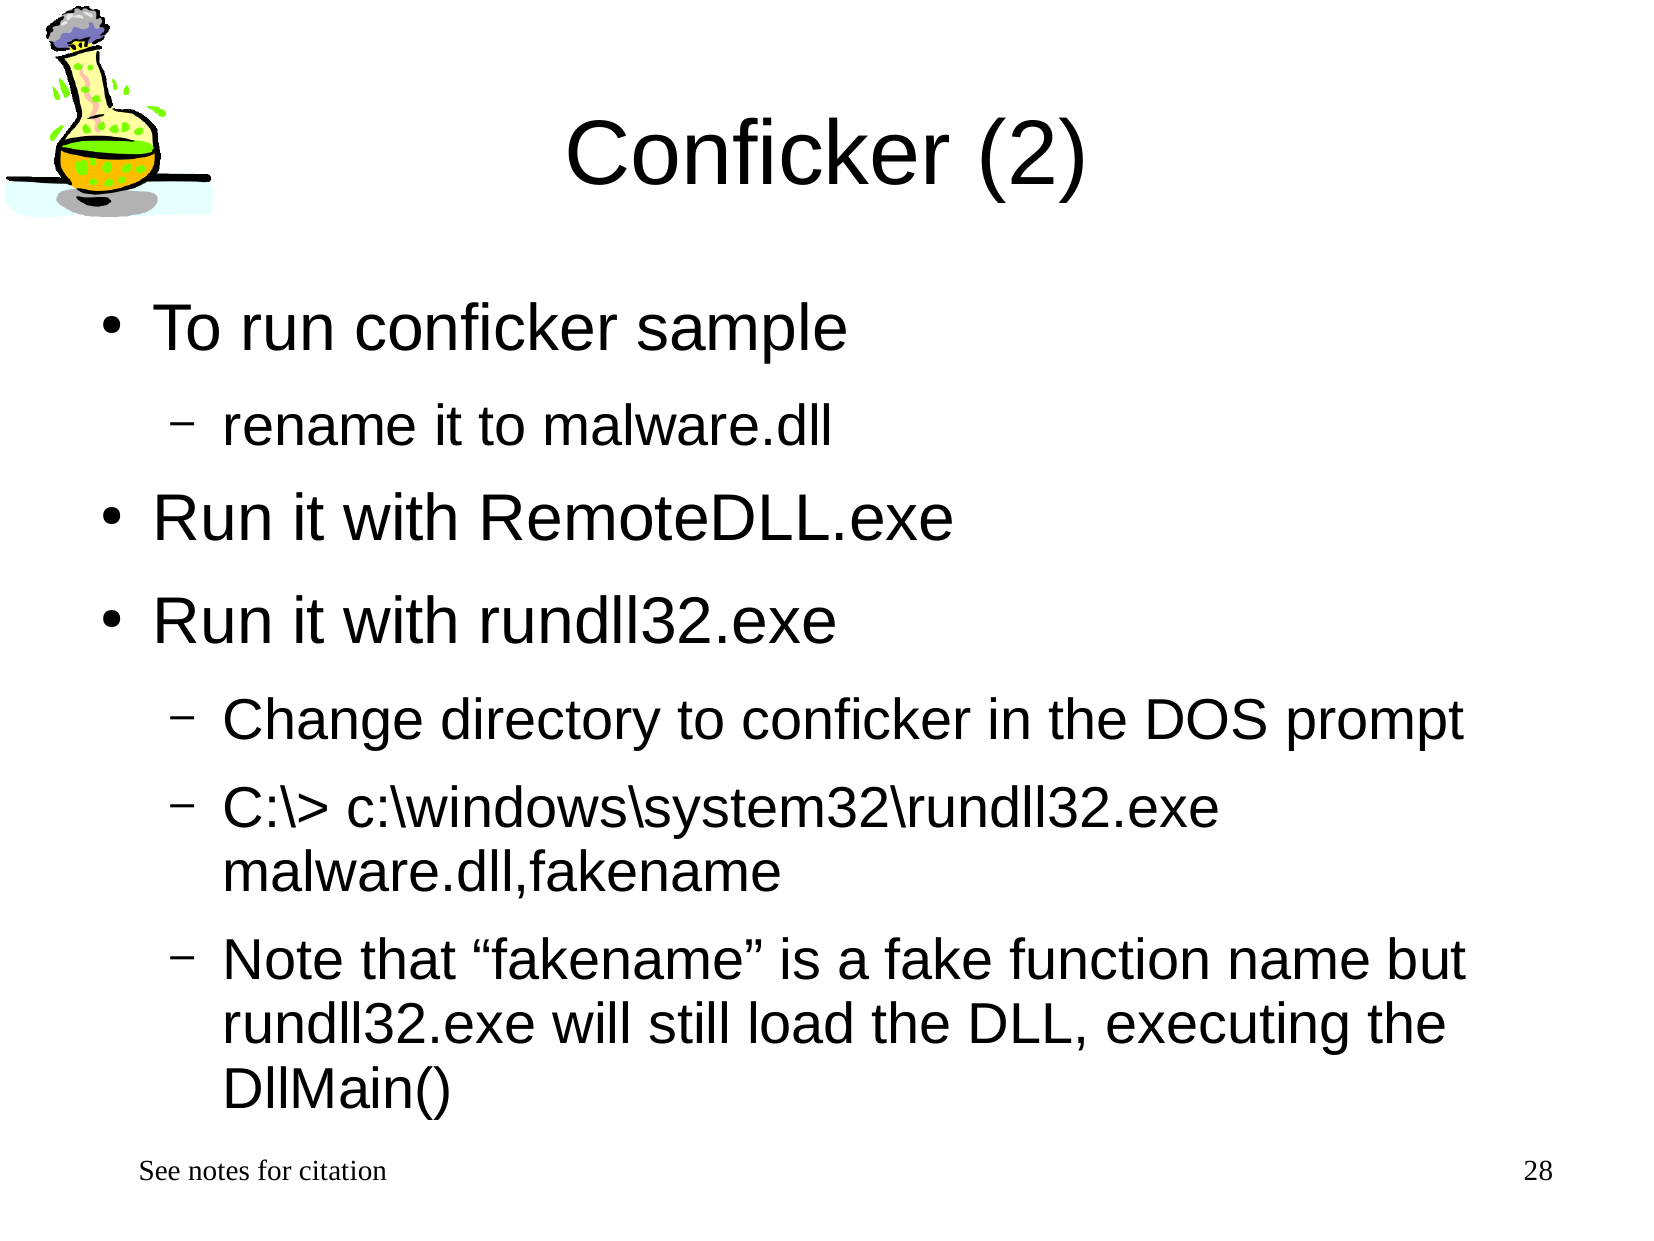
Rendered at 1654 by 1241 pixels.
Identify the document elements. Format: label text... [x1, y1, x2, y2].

list To run conficker sample rename it to malware.dll Run it with RemoteDLL.exe Run it with rundll32.exe Change directory to conficker in the DOS prompt C:\> c:\windows\system32\rundll32.exe malware.dll,fakename Note that “fakename” is a fake function name but rundll32.exe will still load the DLL, executing the DllMain() [82, 290, 1576, 1126]
picture [5, 6, 213, 217]
title Conficker (2) [82, 49, 1571, 257]
